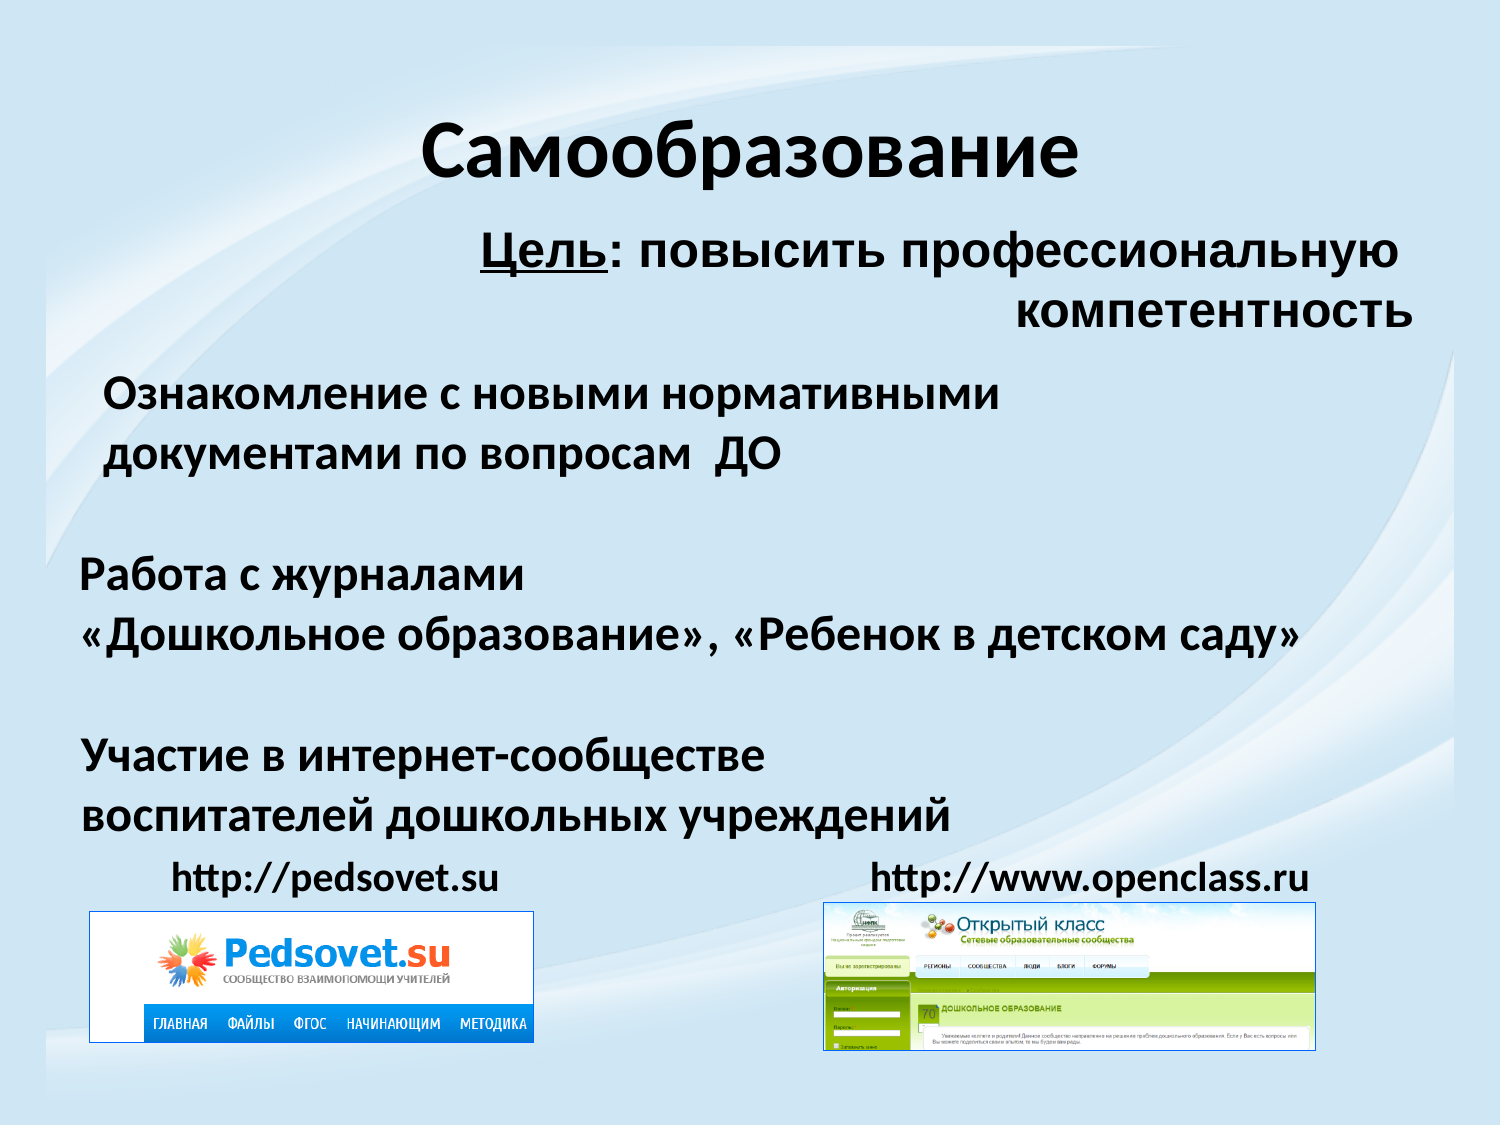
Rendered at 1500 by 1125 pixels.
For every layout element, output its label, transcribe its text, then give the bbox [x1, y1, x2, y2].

text_box Работа с журналами «Дошкольное образование», «Ребенок в детском саду» [64, 533, 1320, 668]
picture [46, 46, 1454, 1125]
text_box Самообразование [406, 86, 1097, 202]
text_box Ознакомление с новыми нормативными документами по вопросам ДО [88, 351, 1027, 487]
text_box Участие в интернет-сообществе воспитателей дошкольных учреждений http://pedsovet.su http://www.openclass.ru [66, 714, 1327, 909]
text_box Цель: повысить профессиональную компетентность [456, 209, 1429, 345]
